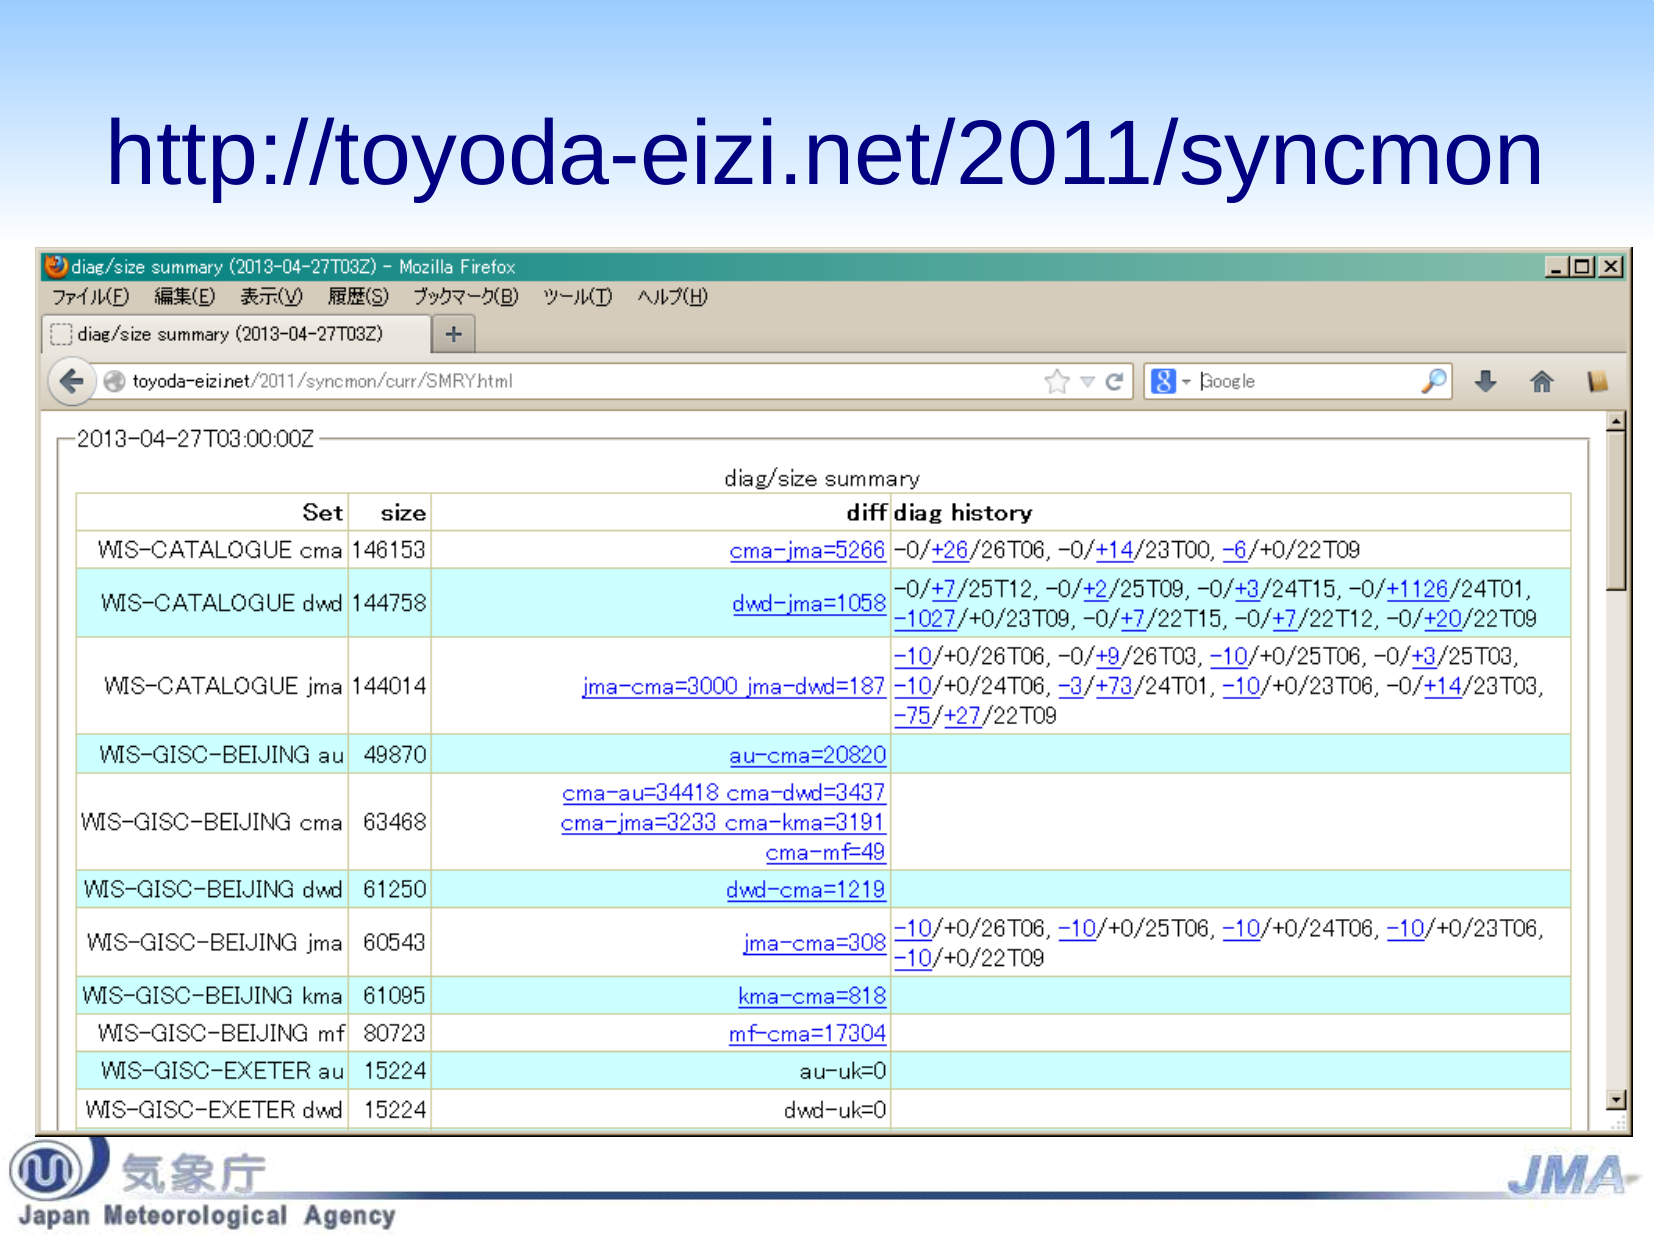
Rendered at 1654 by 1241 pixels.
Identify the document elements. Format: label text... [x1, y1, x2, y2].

title http://toyoda-eizi.net/2011/syncmon [82, 49, 1571, 247]
picture [1, 247, 1654, 1241]
